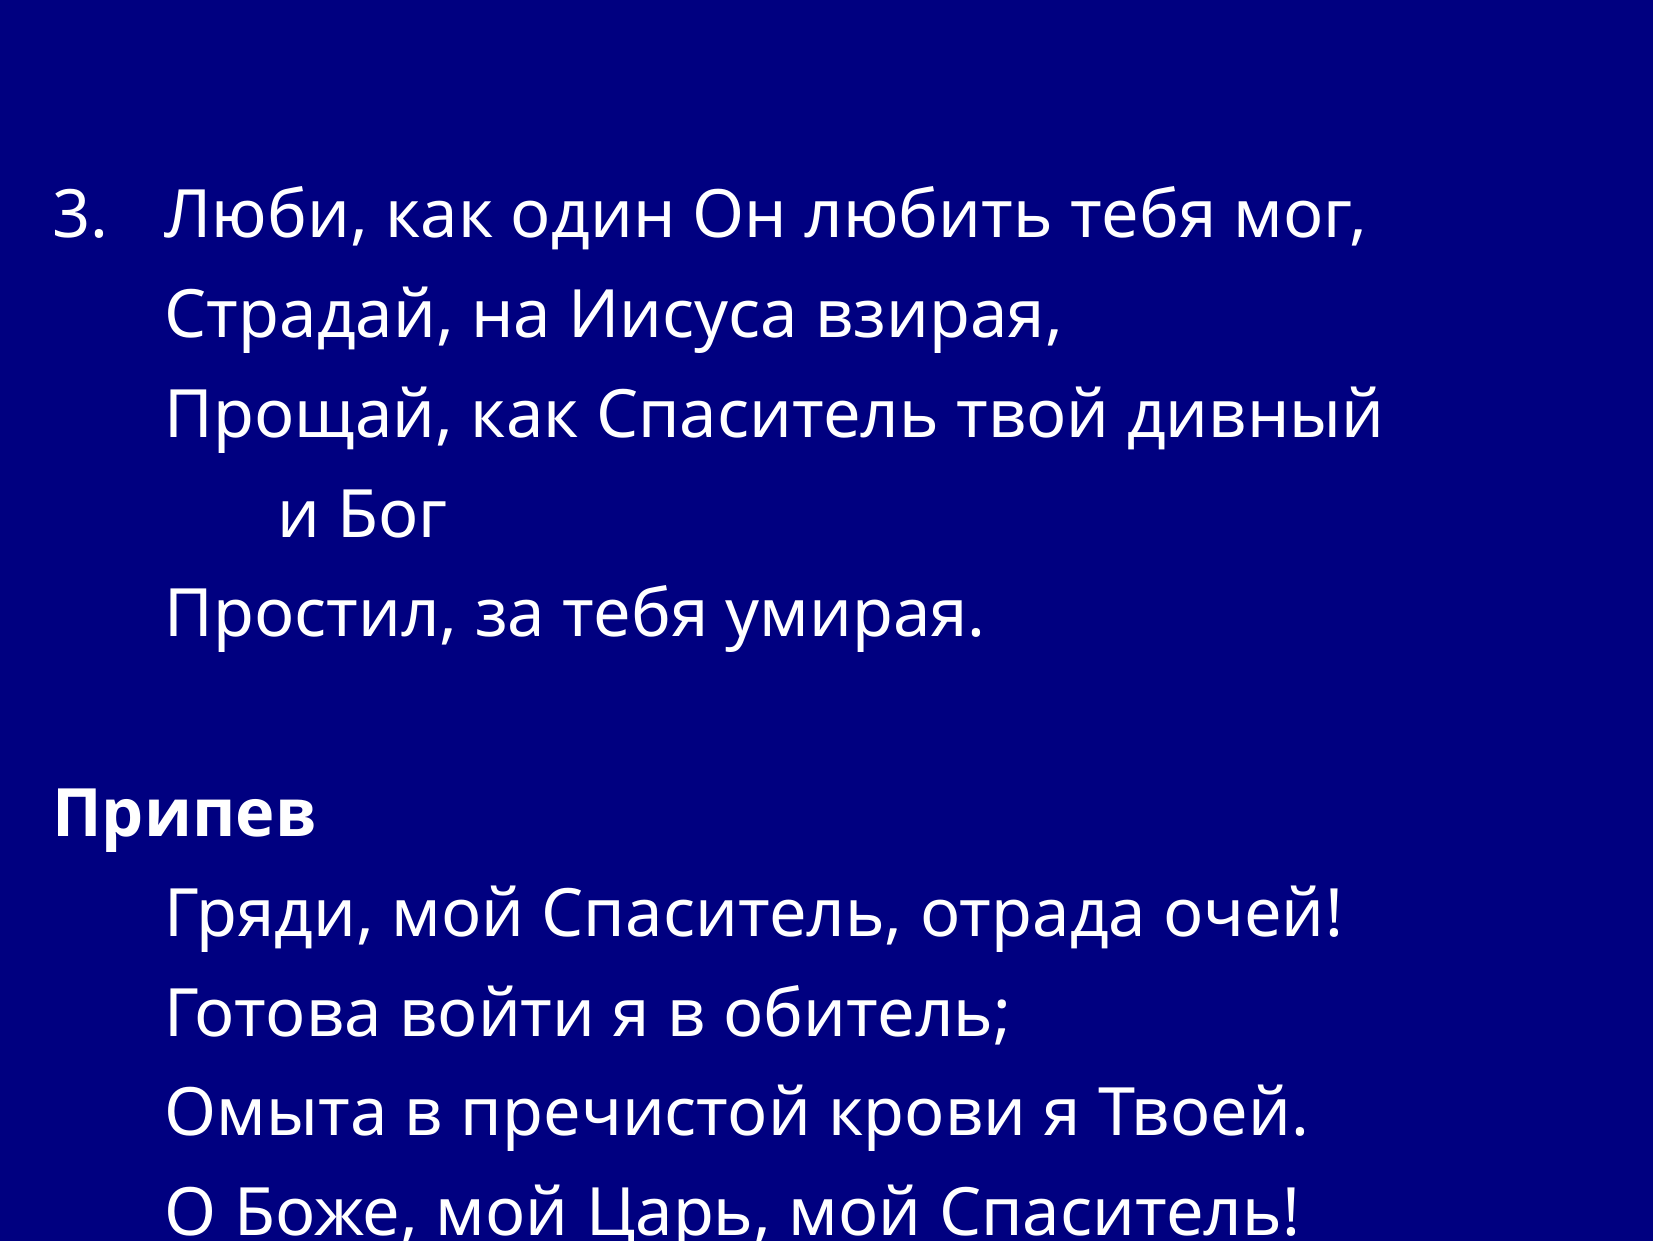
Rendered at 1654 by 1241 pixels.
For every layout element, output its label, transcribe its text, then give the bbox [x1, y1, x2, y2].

text_box 3. Люби, как один Он любить тебя мог, Страдай, на Иисуса взирая, Прощай, как Спаситель твой дивный и Бог Простил, за тебя умирая. Припев Гряди, мой Спаситель, отрада очей! Готова войти я в обитель; Омыта в пречистой крови я Твоей. О Боже, мой Царь, мой Спаситель! [37, 150, 1653, 1163]
